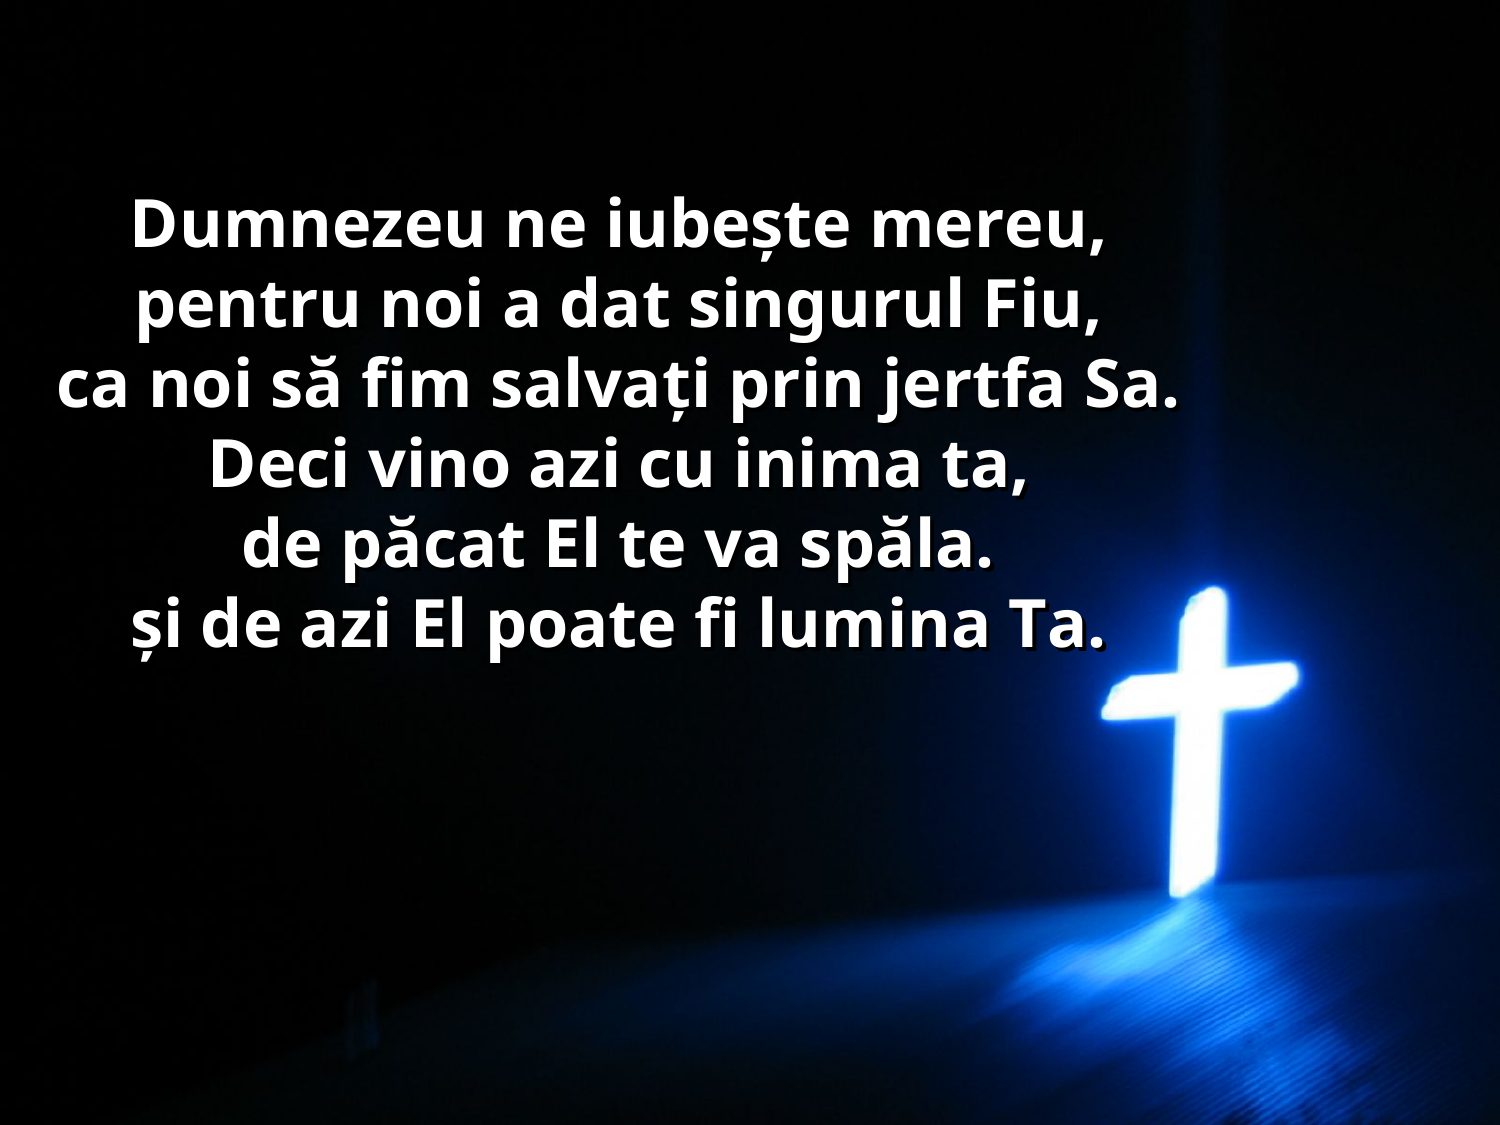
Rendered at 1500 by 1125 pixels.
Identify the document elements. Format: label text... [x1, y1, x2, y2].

text_box Dumnezeu ne iubeşte mereu, pentru noi a dat singurul Fiu, ca noi să fim salvaţi prin jertfa Sa. Deci vino azi cu inima ta, de păcat El te va spăla. şi de azi El poate fi lumina Ta. [0, 173, 1238, 784]
picture [0, 0, 1500, 1125]
